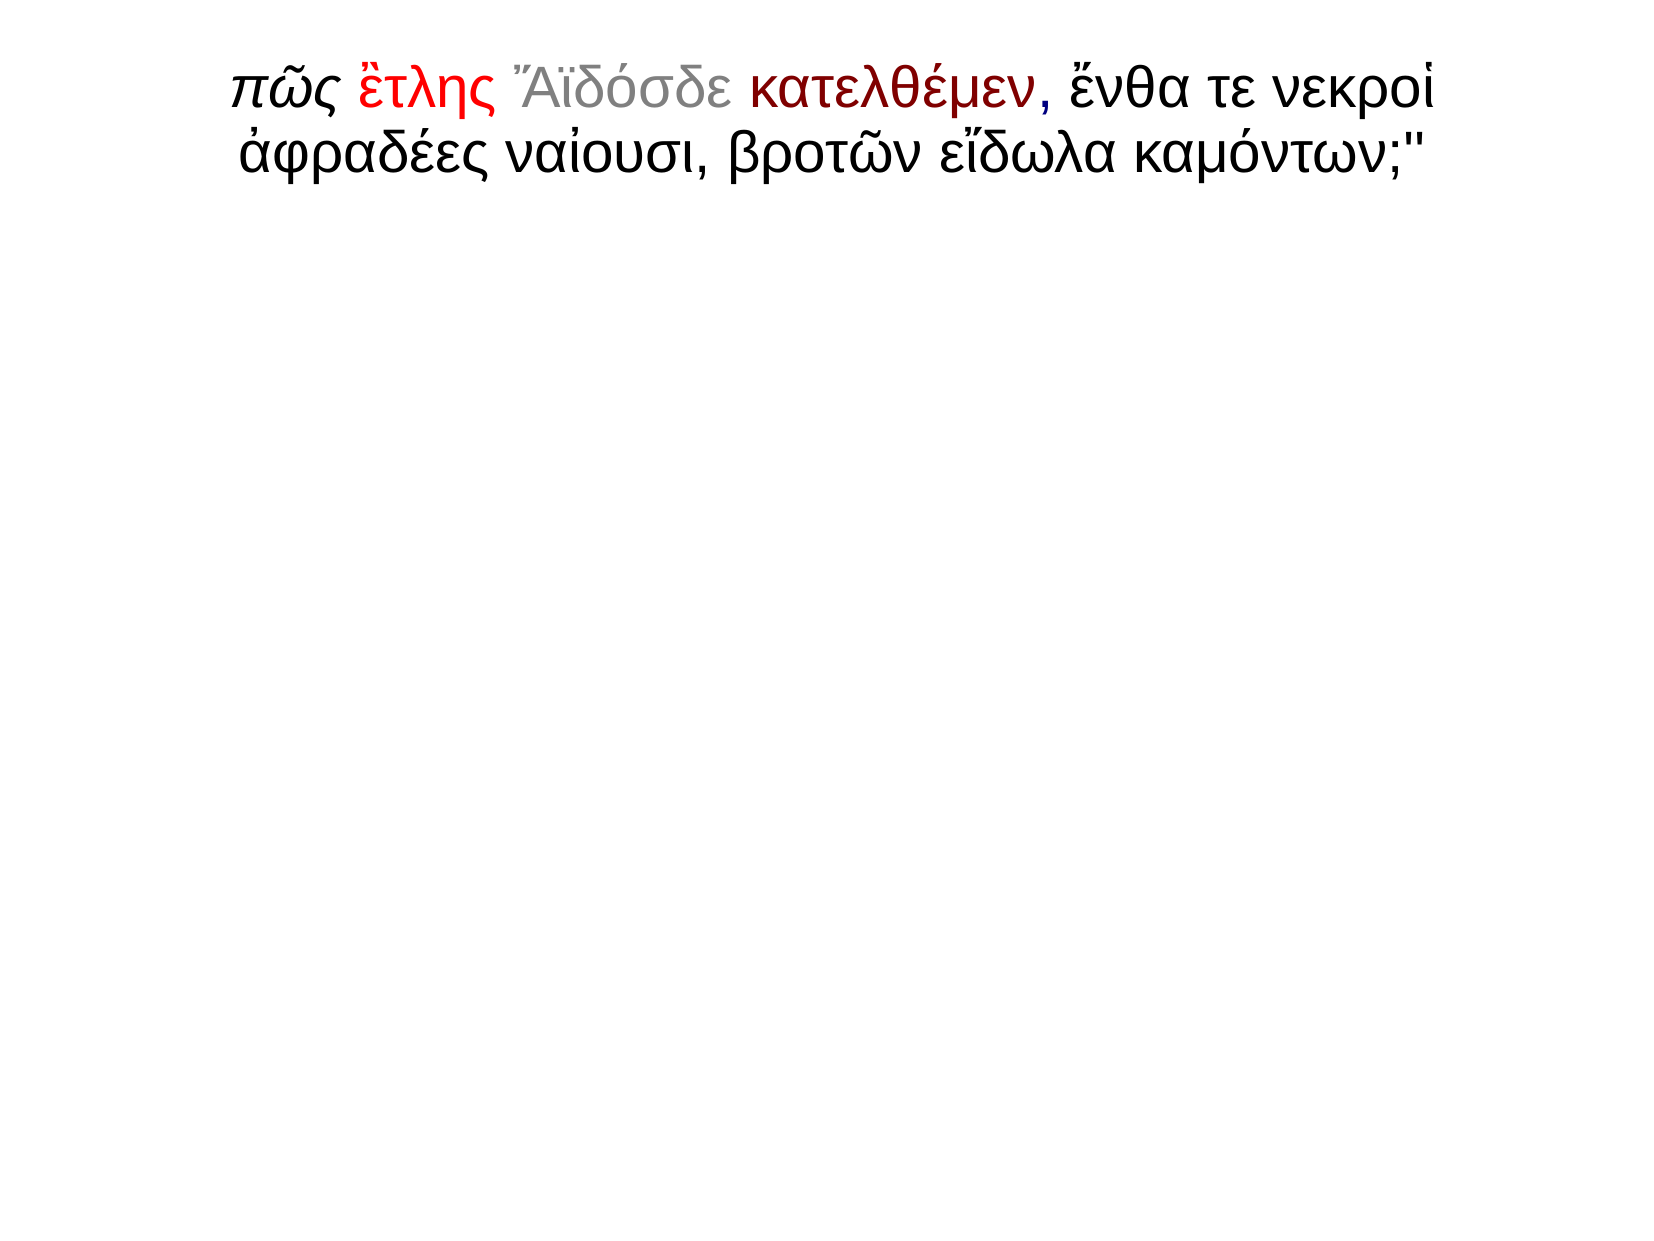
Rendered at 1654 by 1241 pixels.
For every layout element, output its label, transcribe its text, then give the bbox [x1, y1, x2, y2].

text_box πῶς ἒτλης Ἄϊδόσδε κατελθέμεν, ἔνθα τε νεκροἱ ἀφραδέες ναἰουσι, βροτῶν εἴδωλα καμόντων;'' [59, 47, 1607, 827]
